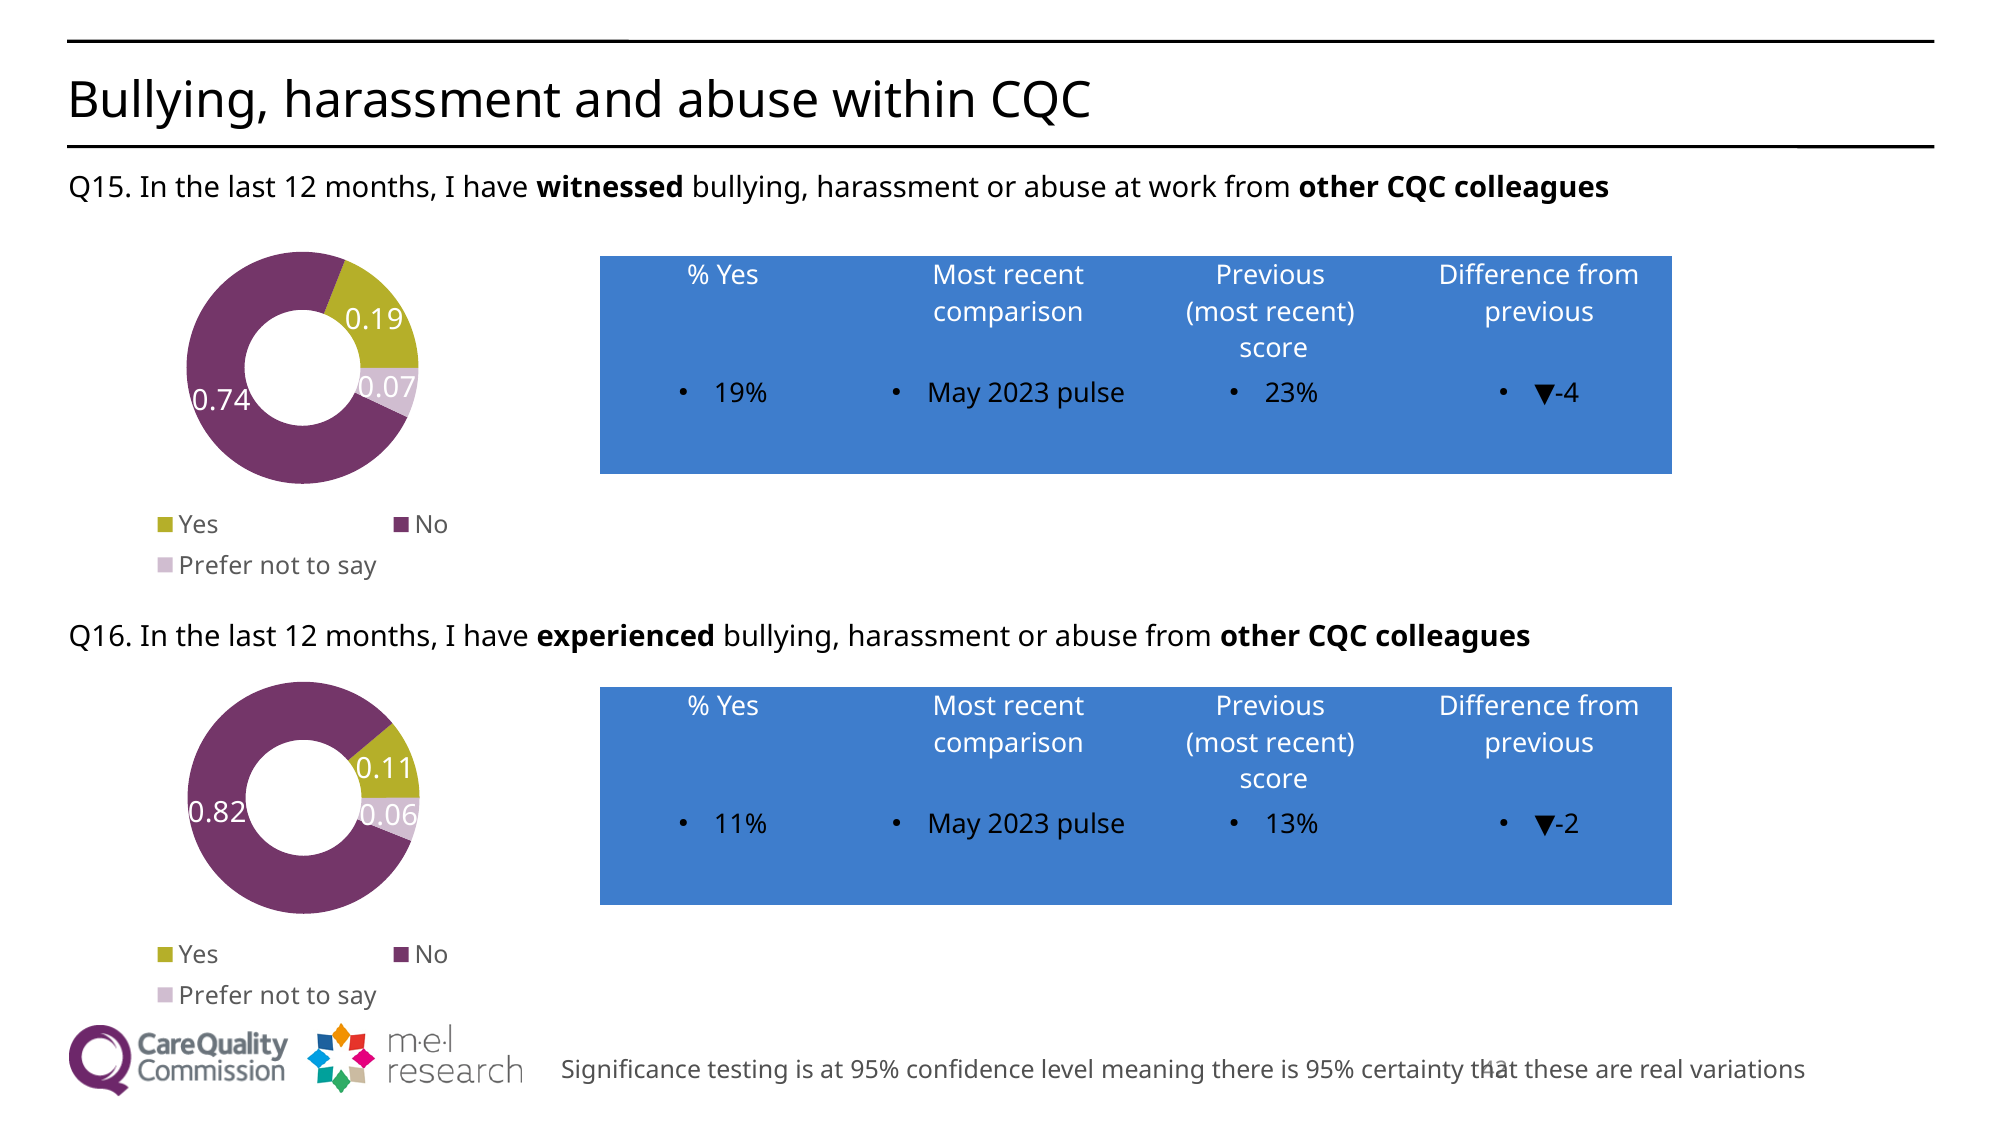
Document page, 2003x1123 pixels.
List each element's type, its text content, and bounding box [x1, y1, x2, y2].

table_header [846, 687, 876, 805]
title Bullying, harassment and abuse within CQC [67, 48, 1935, 136]
table_cell May 2023 pulse [876, 805, 1141, 905]
chart [48, 674, 559, 1019]
table_header % Yes [600, 687, 846, 805]
table_cell [846, 805, 876, 905]
table_cell May 2023 pulse [876, 374, 1141, 474]
table_header Most recent comparison [876, 256, 1141, 374]
chart [48, 244, 559, 589]
text_box Q16. In the last 12 months, I have experienced bullying, harassment or abuse from other CQC colleagues [69, 609, 1586, 652]
table_header Difference from previous [1407, 687, 1672, 805]
picture [307, 1023, 522, 1093]
picture [67, 1023, 291, 1099]
table_cell [846, 374, 876, 474]
table_header Difference from previous [1406, 256, 1672, 374]
table_cell 19% [600, 374, 846, 474]
table_header % Yes [600, 256, 846, 374]
table_cell ▼-4 [1406, 374, 1672, 474]
table_header Previous (most recent) score [1141, 687, 1407, 805]
table_cell ▼-2 [1407, 805, 1672, 905]
table_cell 11% [600, 805, 846, 905]
table_header [846, 256, 876, 374]
slide_number 42 [1466, 1039, 1934, 1100]
text_box Q15. In the last 12 months, I have witnessed bullying, harassment or abuse at work from other CQC colleagues [68, 161, 1634, 203]
table_header Most recent comparison [876, 687, 1141, 805]
table_header Previous (most recent) score [1141, 256, 1406, 374]
table_cell 23% [1141, 374, 1406, 474]
table_cell 13% [1141, 805, 1407, 905]
text_box Significance testing is at 95% confidence level meaning there is 95% certainty that these are real variations [546, 1041, 1904, 1083]
